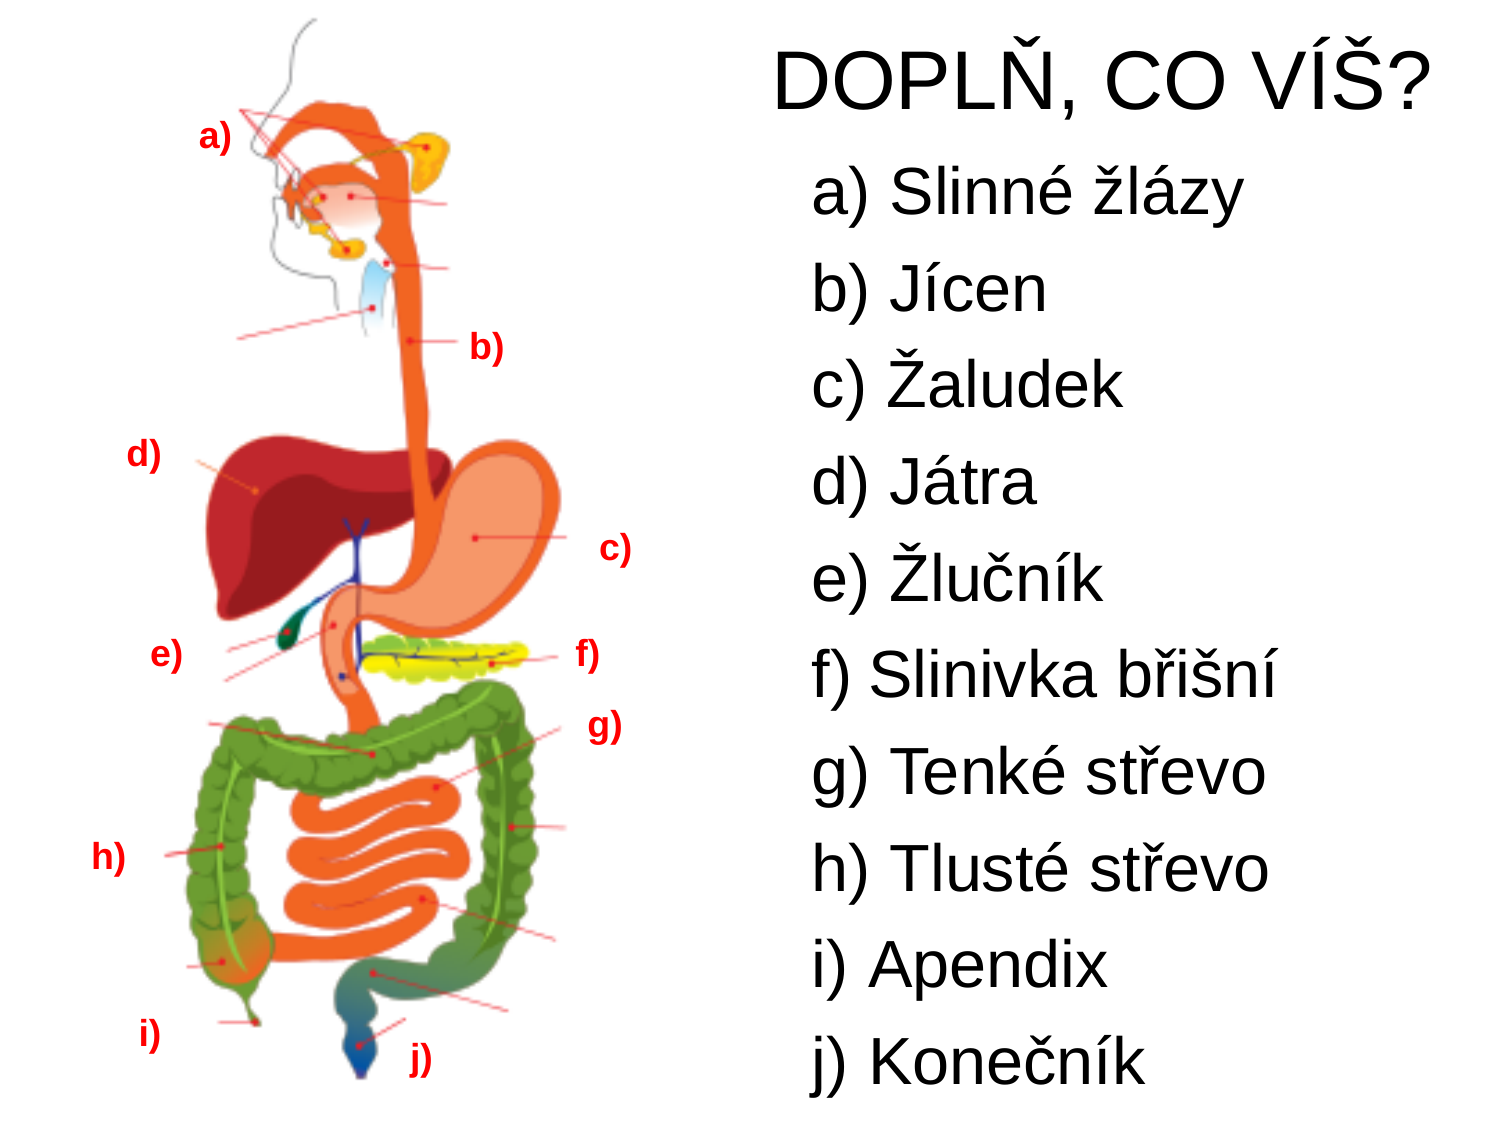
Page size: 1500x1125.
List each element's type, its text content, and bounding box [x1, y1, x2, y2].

list Slinné žlázy Jícen Žaludek Játra Žlučník Slinivka břišní Tenké střevo Tlusté střevo Apendix Konečník [796, 140, 1342, 1125]
text_box e) [135, 621, 219, 683]
text_box j) [395, 1024, 479, 1086]
picture [35, 0, 745, 1125]
text_box a) [184, 103, 267, 164]
title DOPLŇ, CO VÍŠ? [745, 0, 1472, 153]
text_box h) [76, 824, 160, 885]
text_box g) [572, 692, 656, 753]
text_box f) [560, 621, 644, 683]
text_box c) [584, 515, 667, 576]
text_box b) [454, 314, 538, 375]
text_box d) [111, 420, 195, 482]
text_box i) [123, 1001, 207, 1062]
